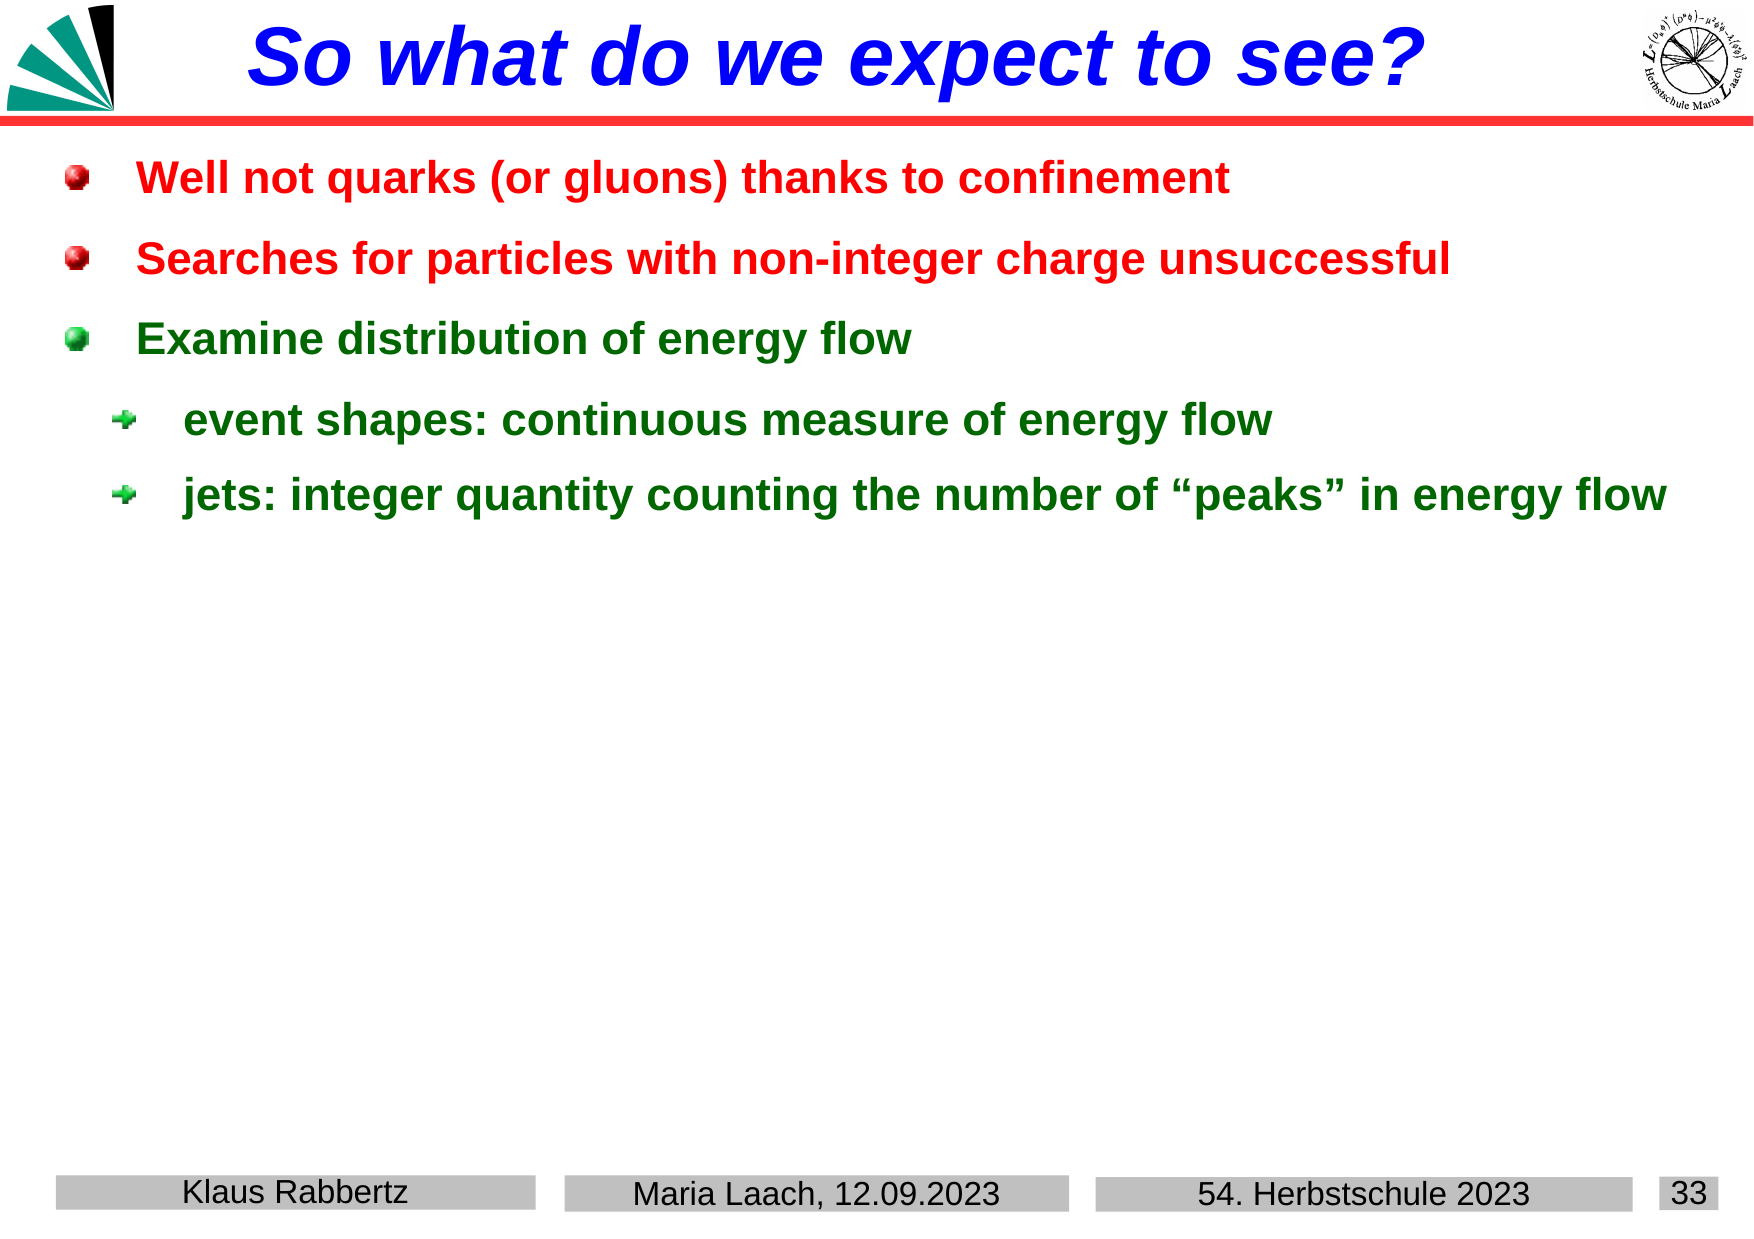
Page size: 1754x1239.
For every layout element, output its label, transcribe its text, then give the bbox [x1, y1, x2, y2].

picture [1643, 10, 1747, 110]
title So what do we expect to see? [129, 0, 1545, 114]
picture [7, 5, 114, 112]
list Well not quarks (or gluons) thanks to confinement Searches for particles with non-integer charge unsuccessful Examine distribution of energy flow event shapes: continuous measure of energy flow jets: integer quantity counting the number of “peaks” in energy flow [53, 151, 1701, 1134]
